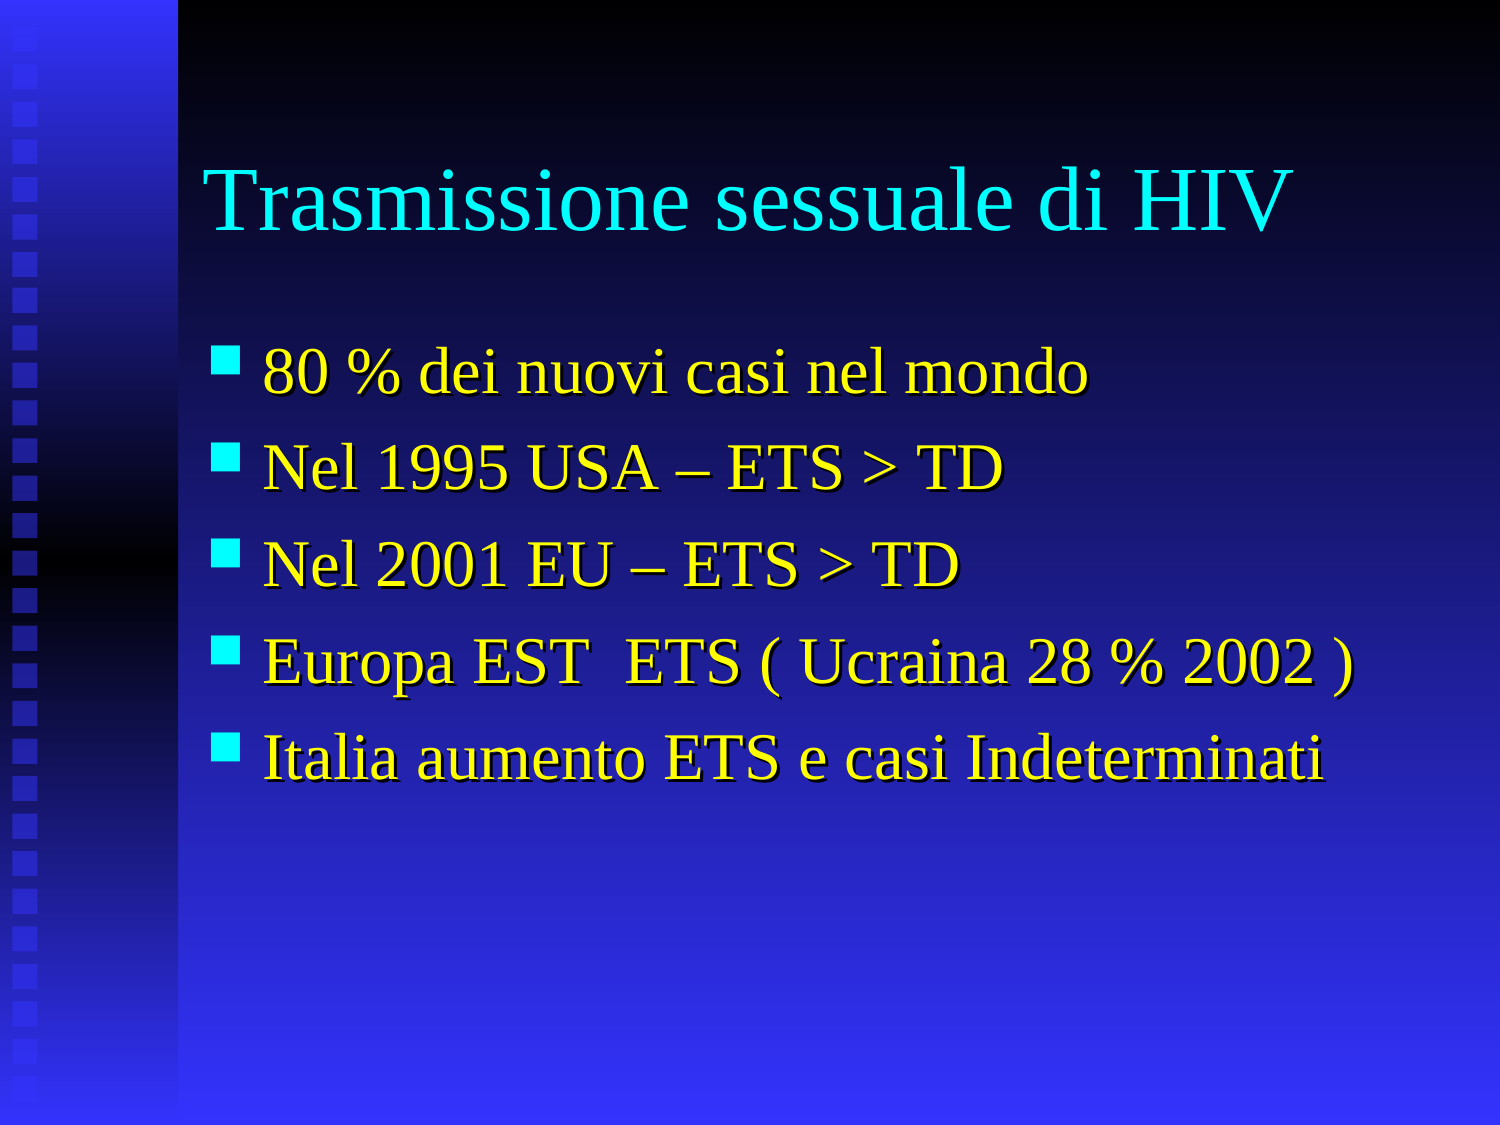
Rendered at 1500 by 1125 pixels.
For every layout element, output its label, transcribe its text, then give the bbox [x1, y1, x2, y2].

text_box 80 % dei nuovi casi nel mondo Nel 1995 USA – ETS > TD Nel 2001 EU – ETS > TD Europa EST ETS ( Ucraina 28 % 2002 ) Italia aumento ETS e casi Indeterminati [191, 319, 1467, 995]
text_box Trasmissione sessuale di HIV [187, 99, 1463, 288]
